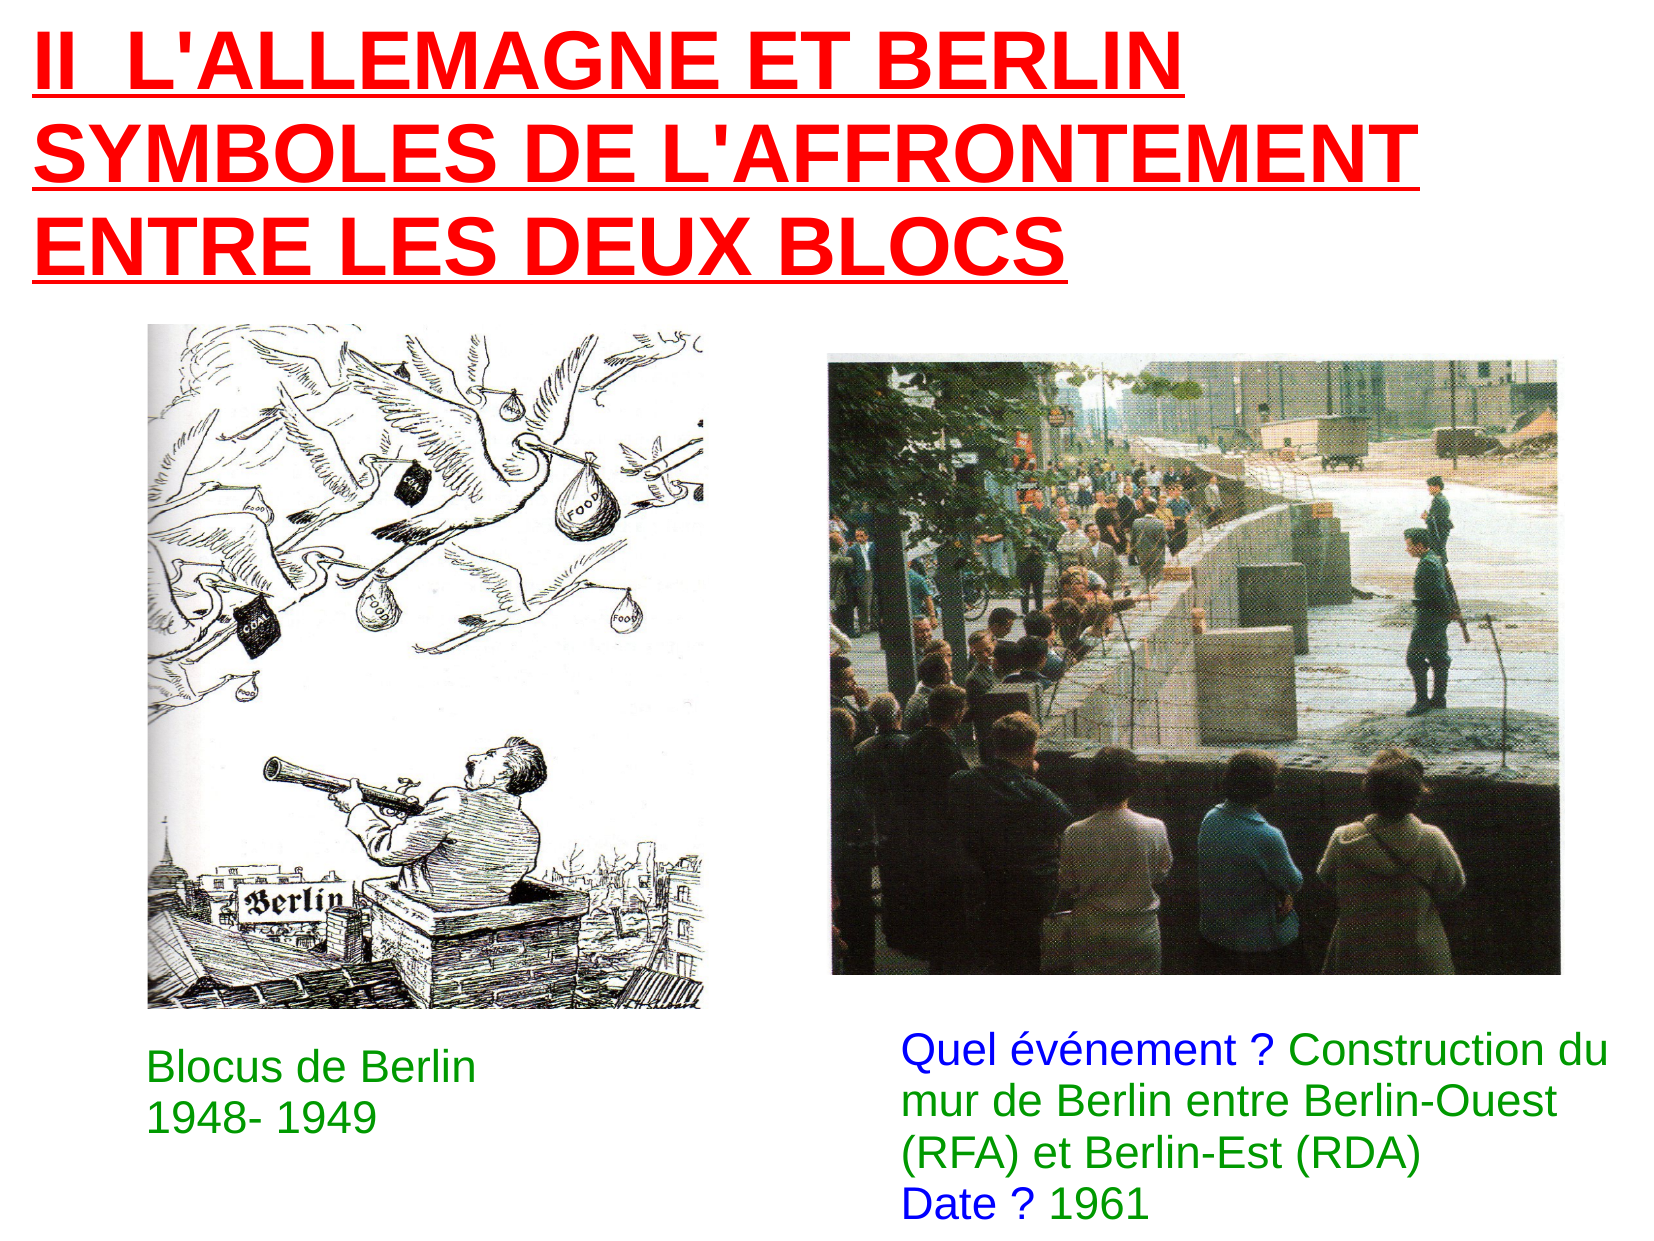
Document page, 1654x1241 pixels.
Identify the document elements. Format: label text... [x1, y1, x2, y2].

text_box Quel événement ? Construction du mur de Berlin entre Berlin-Ouest (RFA) et Berlin-Est (RDA) Date ? 1961 [885, 1016, 1625, 1241]
title II L'ALLEMAGNE ET BERLIN SYMBOLES DE L'AFFRONTEMENT ENTRE LES DEUX BLOCS [32, 13, 1628, 293]
picture [826, 353, 1565, 975]
text_box Blocus de Berlin 1948- 1949 [118, 1033, 739, 1198]
picture [147, 324, 709, 1009]
